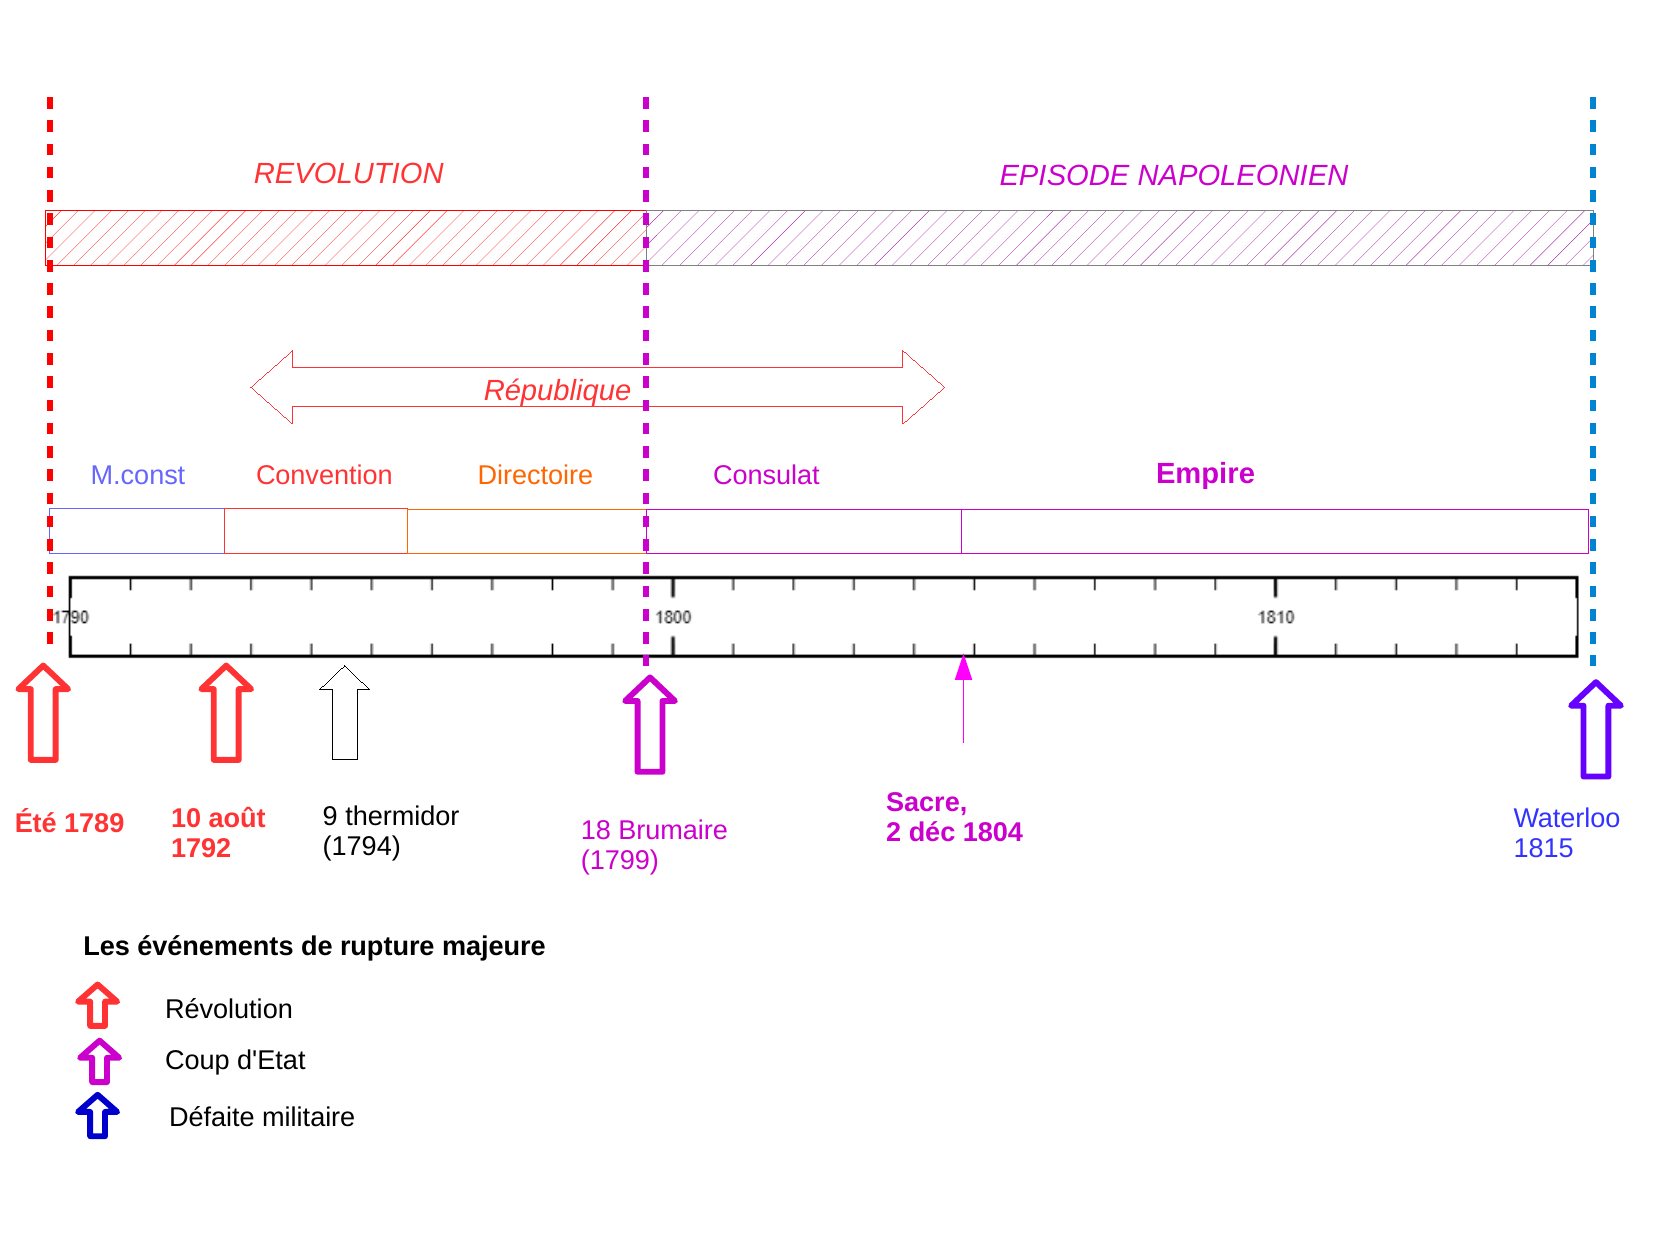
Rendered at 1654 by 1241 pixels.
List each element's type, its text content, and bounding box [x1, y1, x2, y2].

picture [30, 570, 1621, 666]
text_box Défaite militaire [151, 1091, 374, 1143]
text_box M.const [75, 452, 200, 498]
text_box Consulat [698, 452, 835, 498]
text_box 18 Brumaire (1799) [566, 807, 752, 885]
text_box Été 1789 [0, 800, 140, 847]
text_box Directoire [462, 452, 609, 498]
text_box Empire [1141, 450, 1271, 499]
text_box Coup d'Etat [147, 1034, 324, 1086]
text_box République [468, 366, 647, 415]
text_box REVOLUTION [239, 149, 459, 197]
text_box Waterloo 1815 [1498, 795, 1637, 871]
text_box Les événements de rupture majeure [68, 923, 560, 970]
text_box Révolution [147, 983, 311, 1034]
text_box 10 août 1792 [156, 795, 288, 873]
text_box Convention [241, 452, 408, 498]
text_box [45, 210, 1594, 266]
text_box 9 thermidor (1794) [307, 793, 482, 869]
text_box Sacre, 2 déc 1804 [871, 779, 1038, 856]
text_box EPISODE NAPOLEONIEN [984, 151, 1364, 199]
